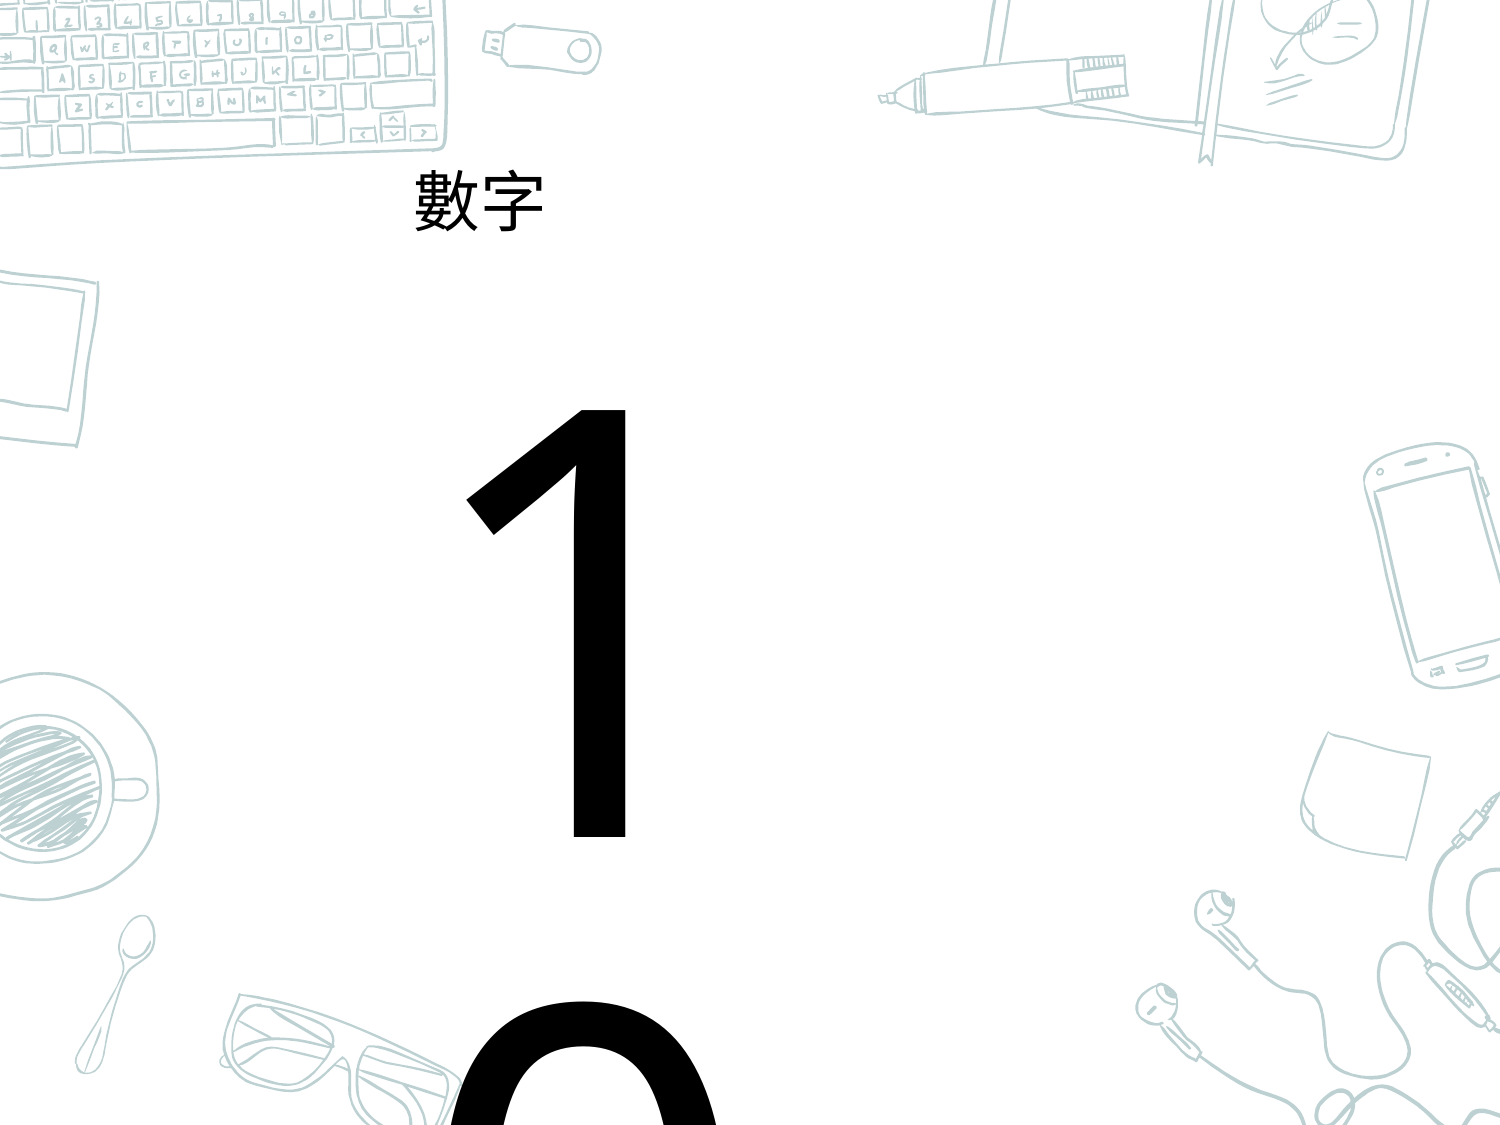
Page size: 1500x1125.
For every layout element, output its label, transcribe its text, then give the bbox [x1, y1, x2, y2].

text_box 數字10 [398, 152, 1090, 973]
